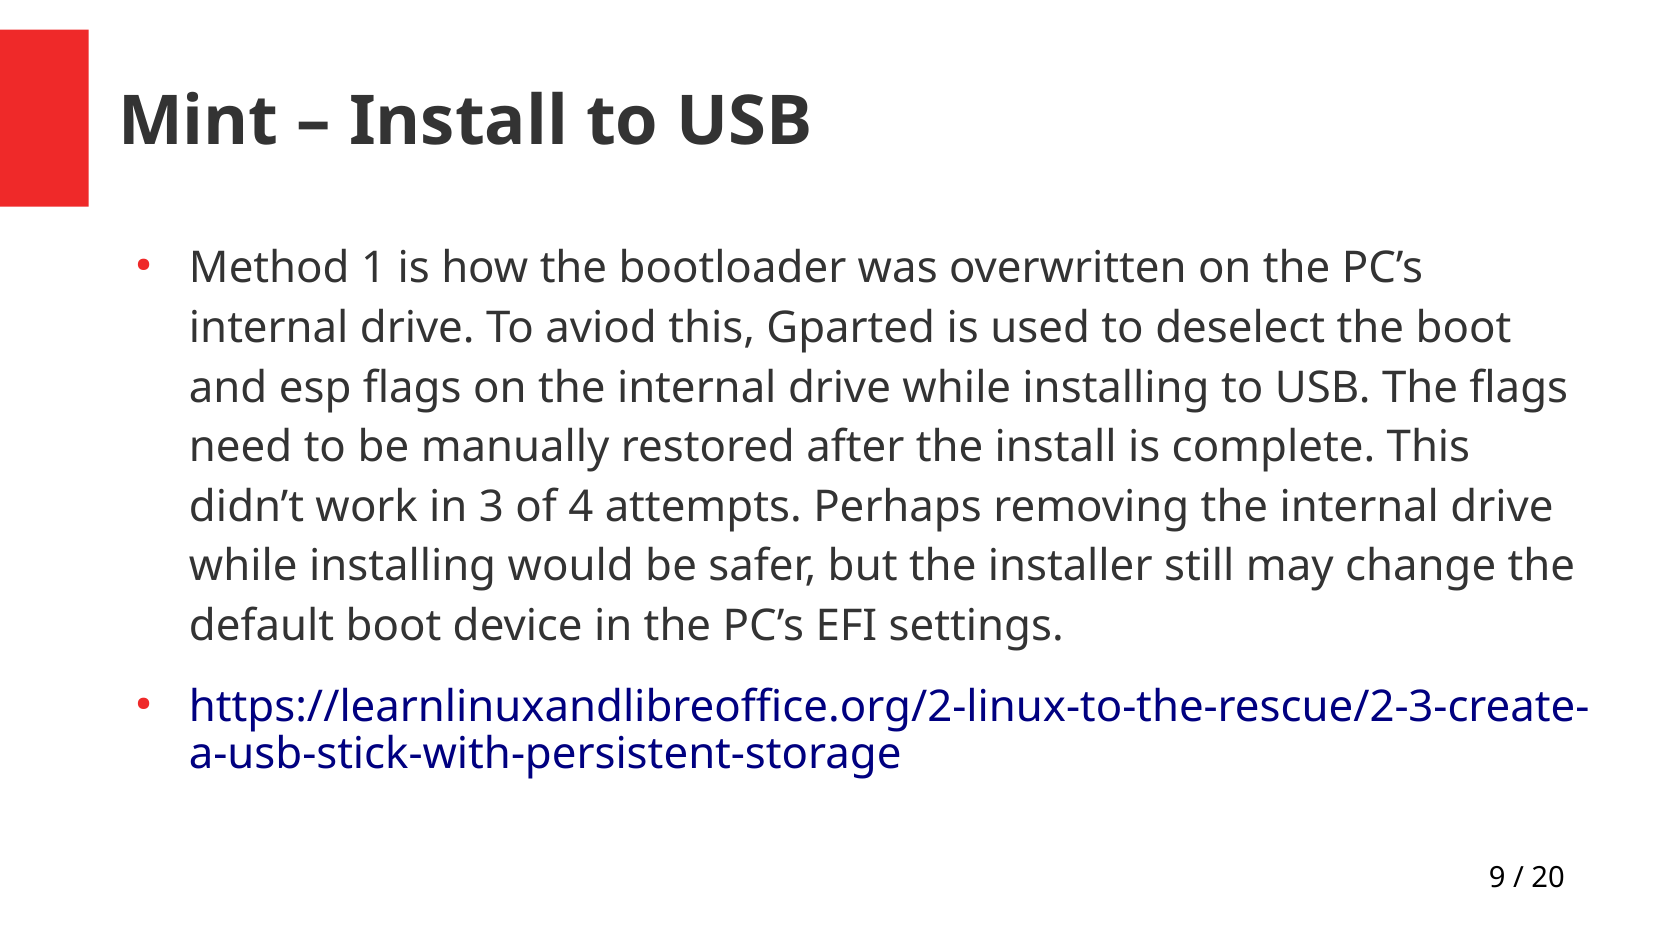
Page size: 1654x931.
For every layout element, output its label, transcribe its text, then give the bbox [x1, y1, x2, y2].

title Mint – Install to USB [118, 29, 1595, 207]
list Method 1 is how the bootloader was overwritten on the PC’s internal drive. To aviod this, Gparted is used to deselect the boot and esp flags on the internal drive while installing to USB. The flags need to be manually restored after the install is complete. This didn’t work in 3 of 4 attempts. Perhaps removing the internal drive while installing would be safer, but the installer still may change the default boot device in the PC’s EFI settings. https://learnlinuxandlibreoffice.org/2-linux-to-the-rescue/2-3-create-a-usb-stick-with-persistent-storage [118, 236, 1595, 798]
